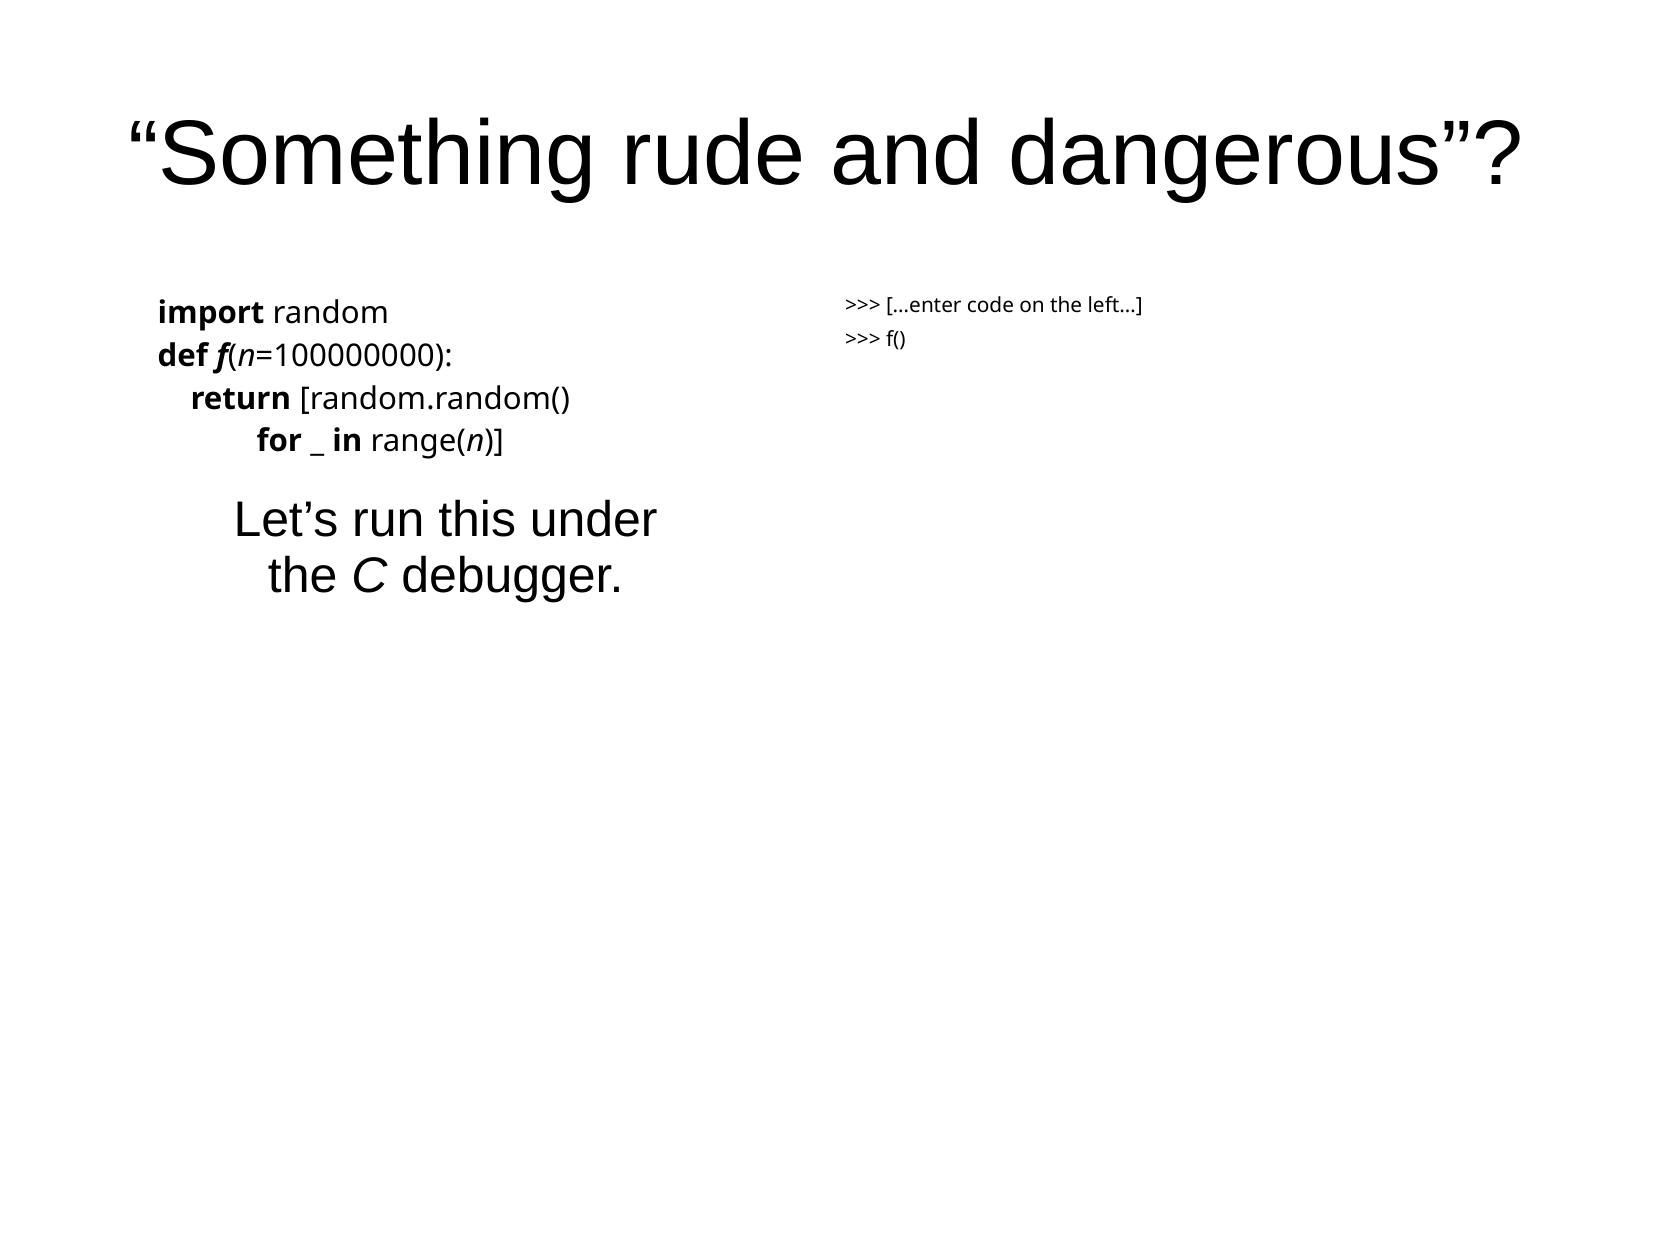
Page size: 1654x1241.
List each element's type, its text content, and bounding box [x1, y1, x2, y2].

list import random def f(n=100000000): return [random.random() for _ in range(n)] Let’s run this under the C debugger. [82, 290, 809, 1201]
title “Something rude and dangerous”? [82, 49, 1571, 257]
list >>> […enter code on the left…] >>> f() [845, 290, 1572, 1201]
